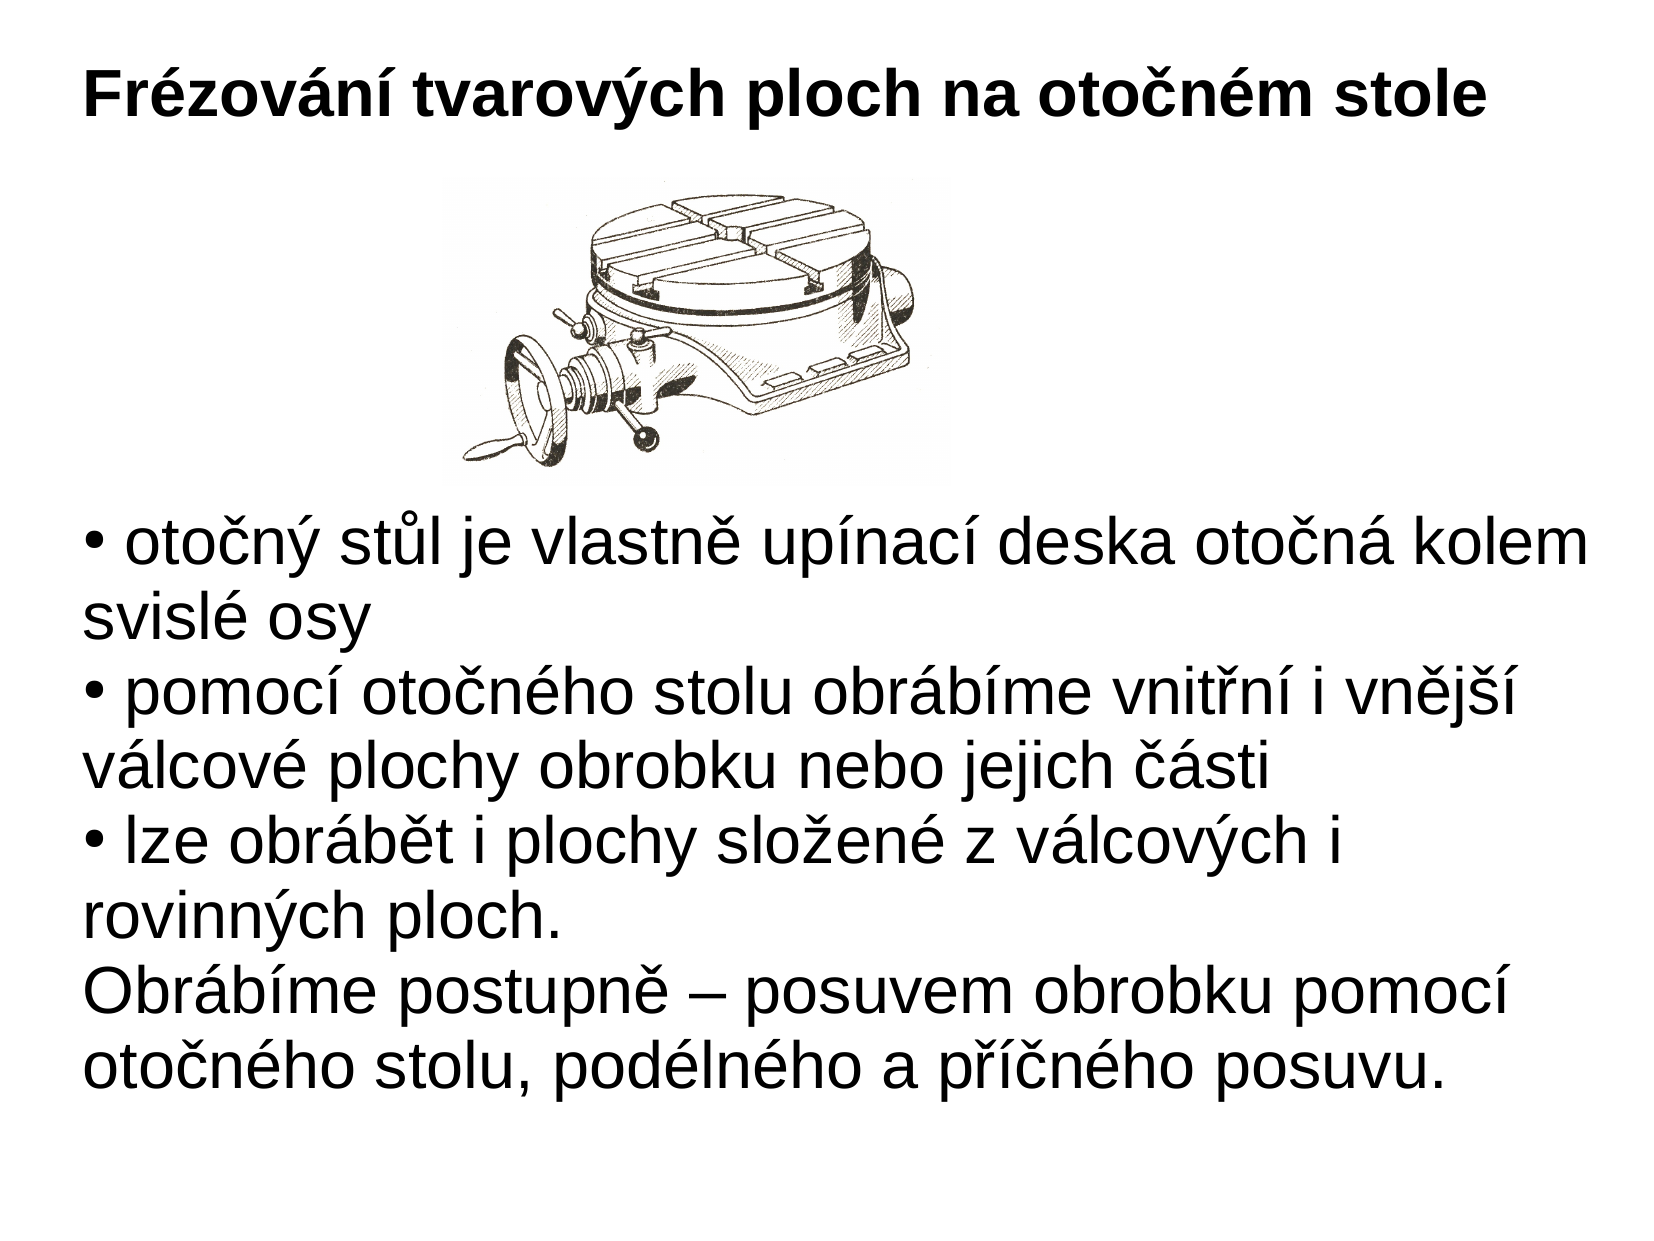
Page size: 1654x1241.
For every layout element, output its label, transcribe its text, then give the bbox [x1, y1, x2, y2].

subtitle Frézování tvarových ploch na otočném stole otočný stůl je vlastně upínací deska otočná kolem svislé osy pomocí otočného stolu obrábíme vnitřní i vnější válcové plochy obrobku nebo jejich části lze obrábět i plochy složené z válcových i rovinných ploch. Obrábíme postupně – posuvem obrobku pomocí otočného stolu, podélného a příčného posuvu. [82, 55, 1625, 1103]
picture [442, 177, 951, 486]
